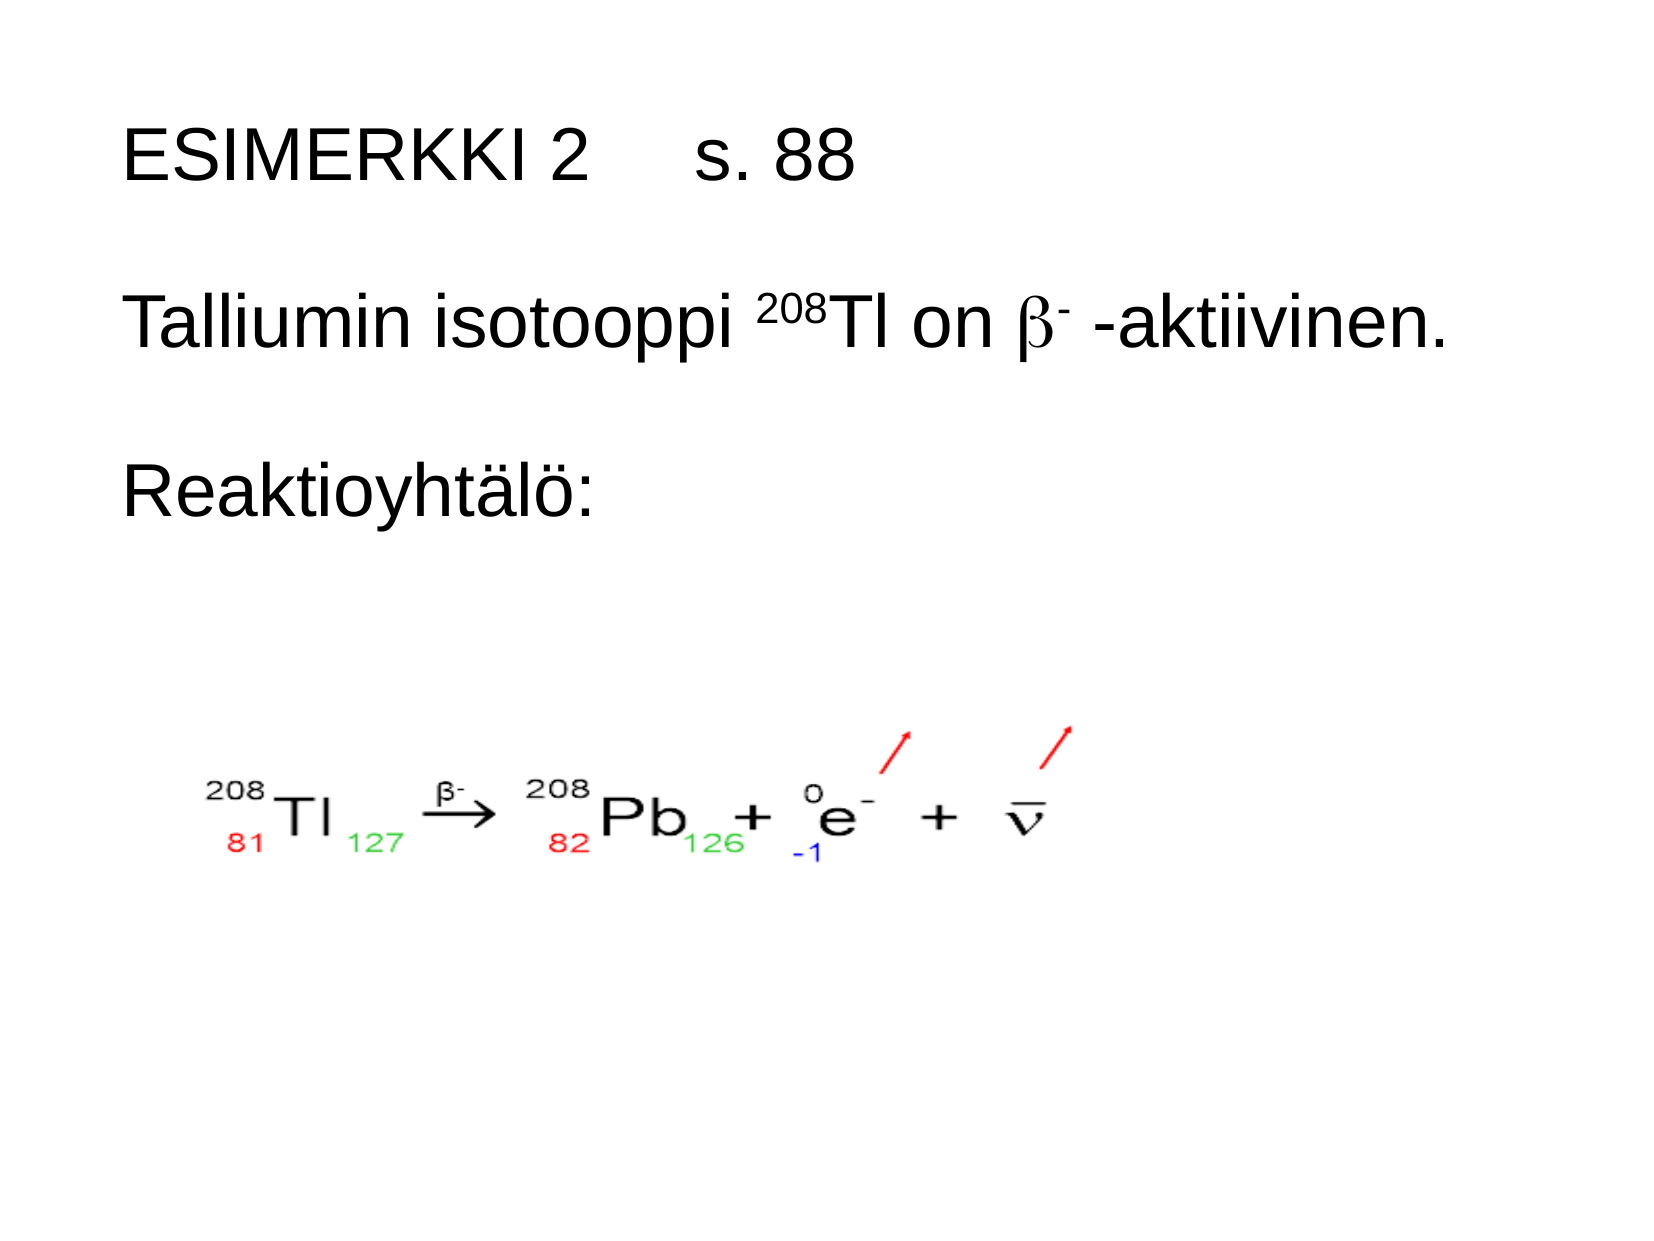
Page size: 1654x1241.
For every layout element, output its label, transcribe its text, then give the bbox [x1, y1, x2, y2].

text_box ESIMERKKI 2 s. 88 Talliumin isotooppi 208Tl on b- -aktiivinen. Reaktioyhtälö: [106, 104, 1528, 579]
picture [141, 652, 1176, 898]
